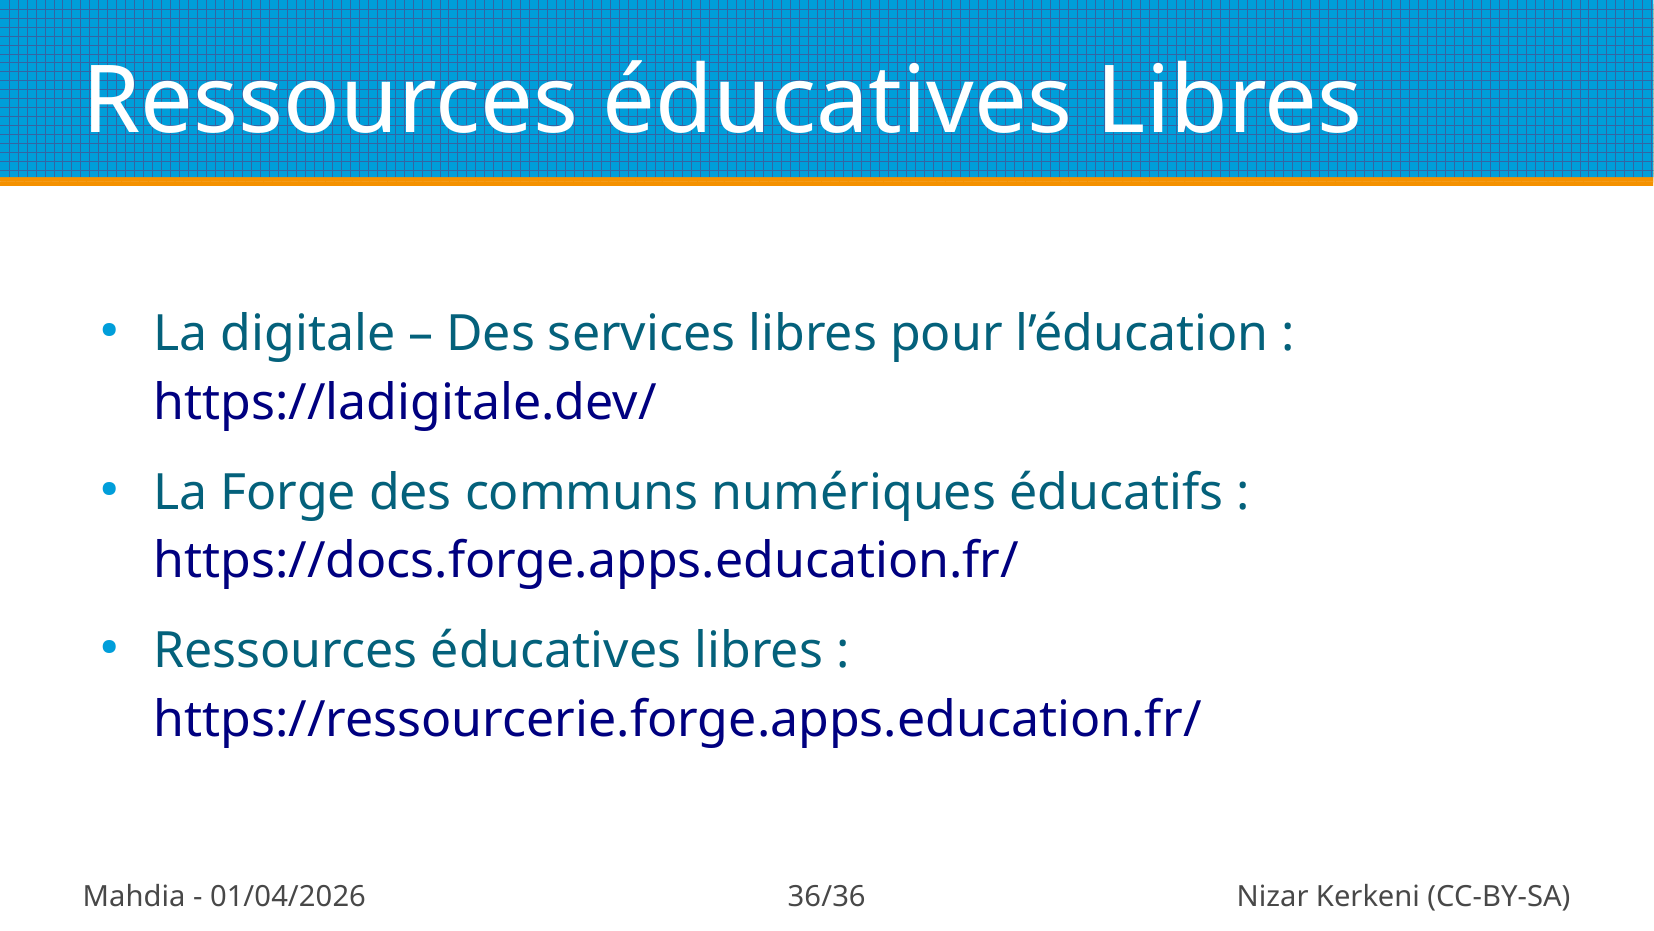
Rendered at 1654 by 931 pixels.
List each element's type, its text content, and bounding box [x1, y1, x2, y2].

list La digitale – Des services libres pour l’éducation : https://ladigitale.dev/ La Forge des communs numériques éducatifs : https://docs.forge.apps.education.fr/ Ressources éducatives libres : https://ressourcerie.forge.apps.education.fr/ [82, 236, 1571, 813]
title Ressources éducatives Libres [82, 14, 1571, 178]
